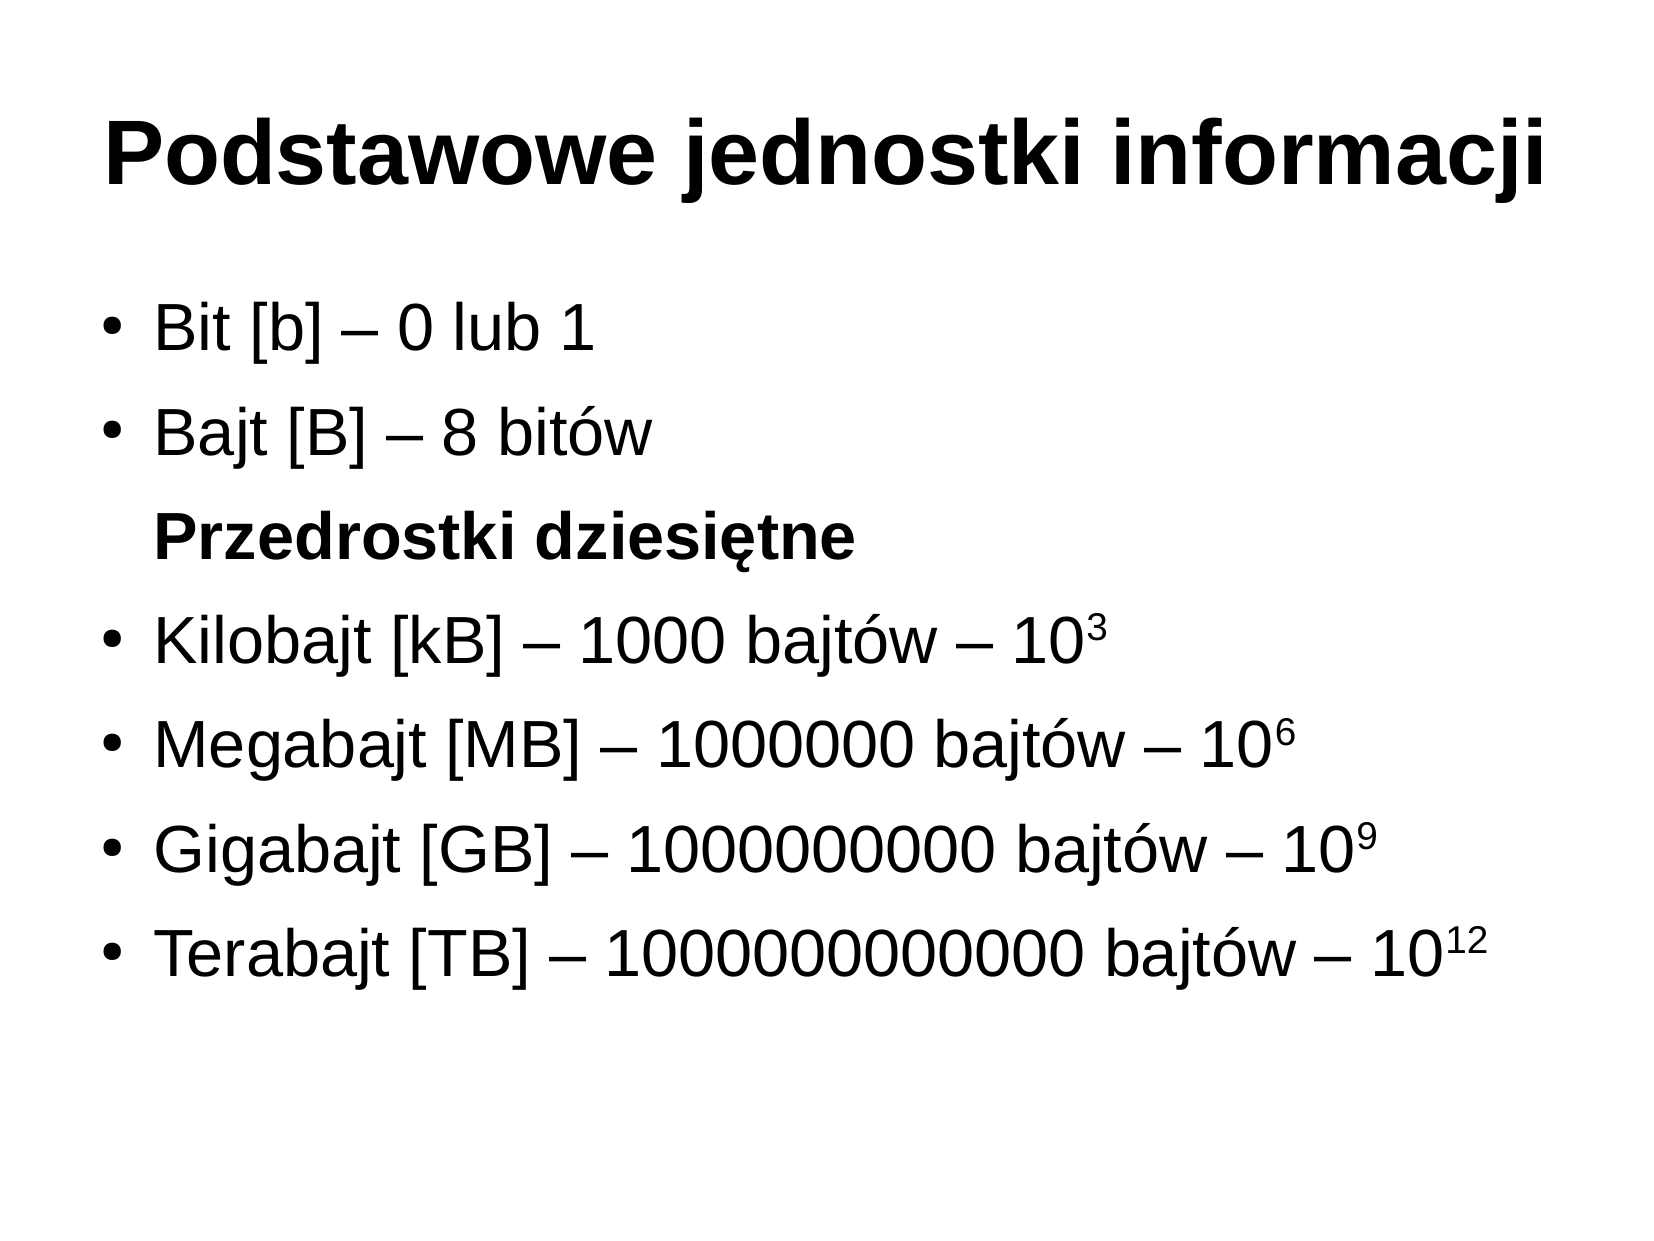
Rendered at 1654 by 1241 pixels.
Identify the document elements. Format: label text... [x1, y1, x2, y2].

list Bit [b] – 0 lub 1 Bajt [B] – 8 bitów Przedrostki dziesiętne Kilobajt [kB] – 1000 bajtów – 103 Megabajt [MB] – 1000000 bajtów – 106 Gigabajt [GB] – 1000000000 bajtów – 109 Terabajt [TB] – 1000000000000 bajtów – 1012 [82, 290, 1571, 1109]
title Podstawowe jednostki informacji [82, 49, 1571, 257]
